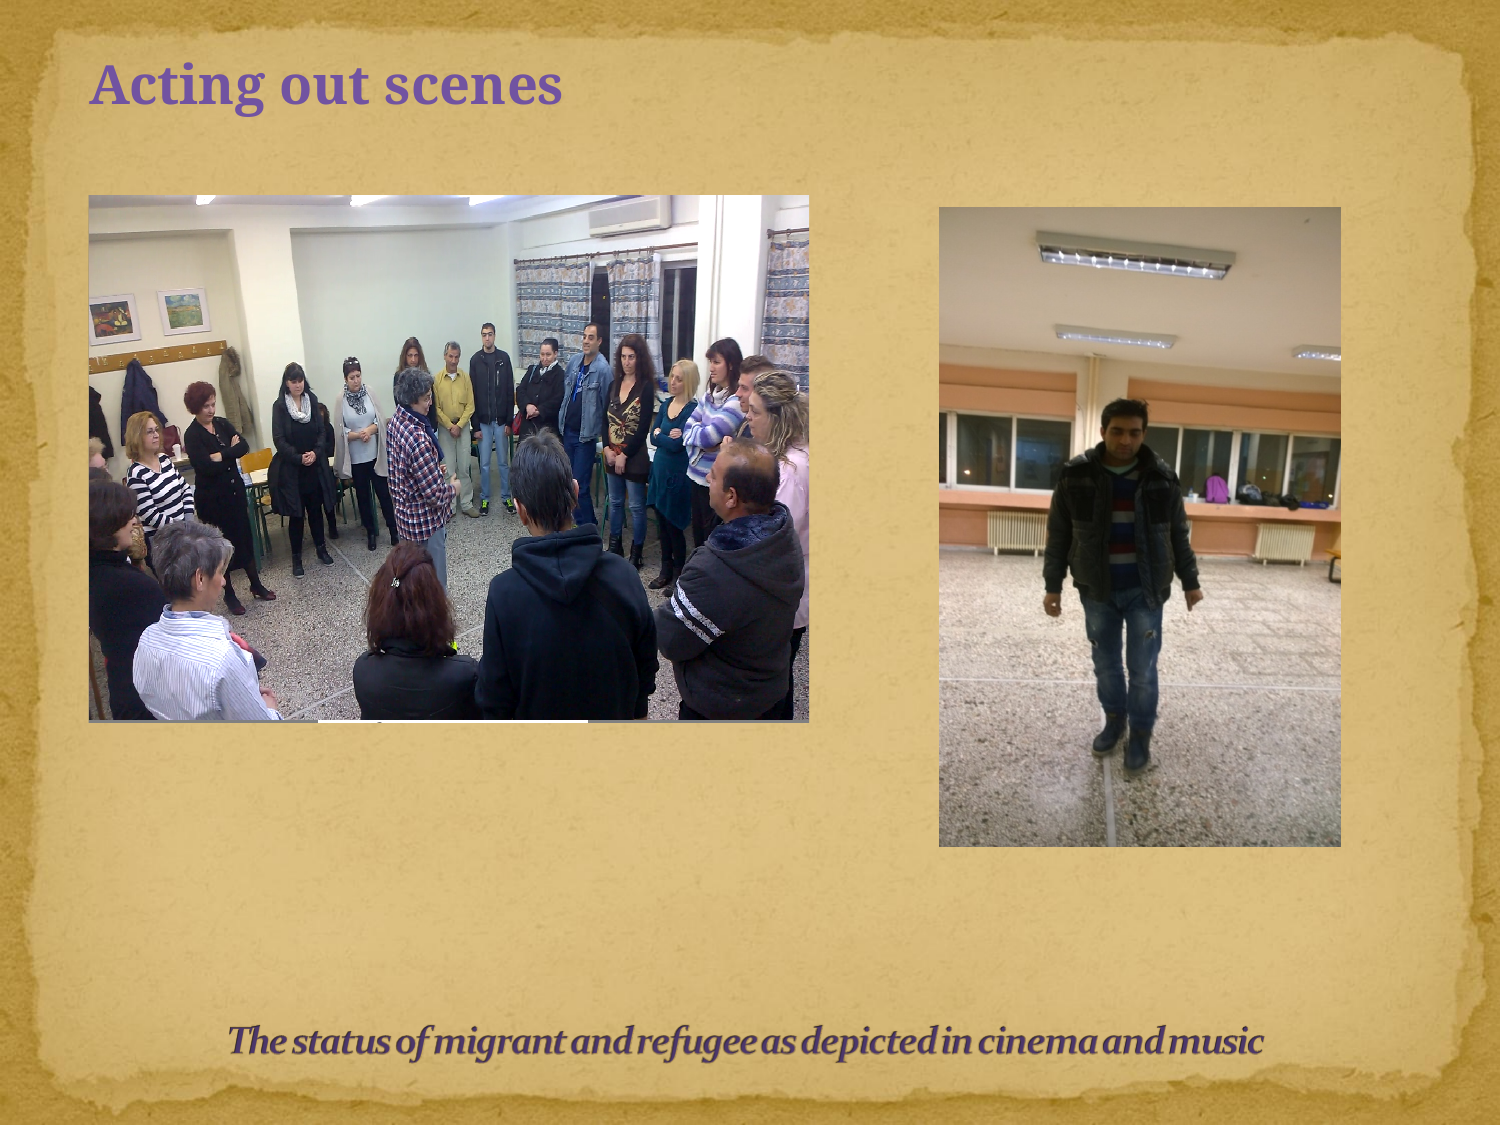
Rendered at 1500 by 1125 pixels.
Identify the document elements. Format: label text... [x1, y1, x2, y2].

picture [88, 195, 810, 723]
text_box Acting out scenes [75, 42, 1426, 1001]
picture [939, 208, 1341, 847]
picture [203, 1001, 1288, 1072]
